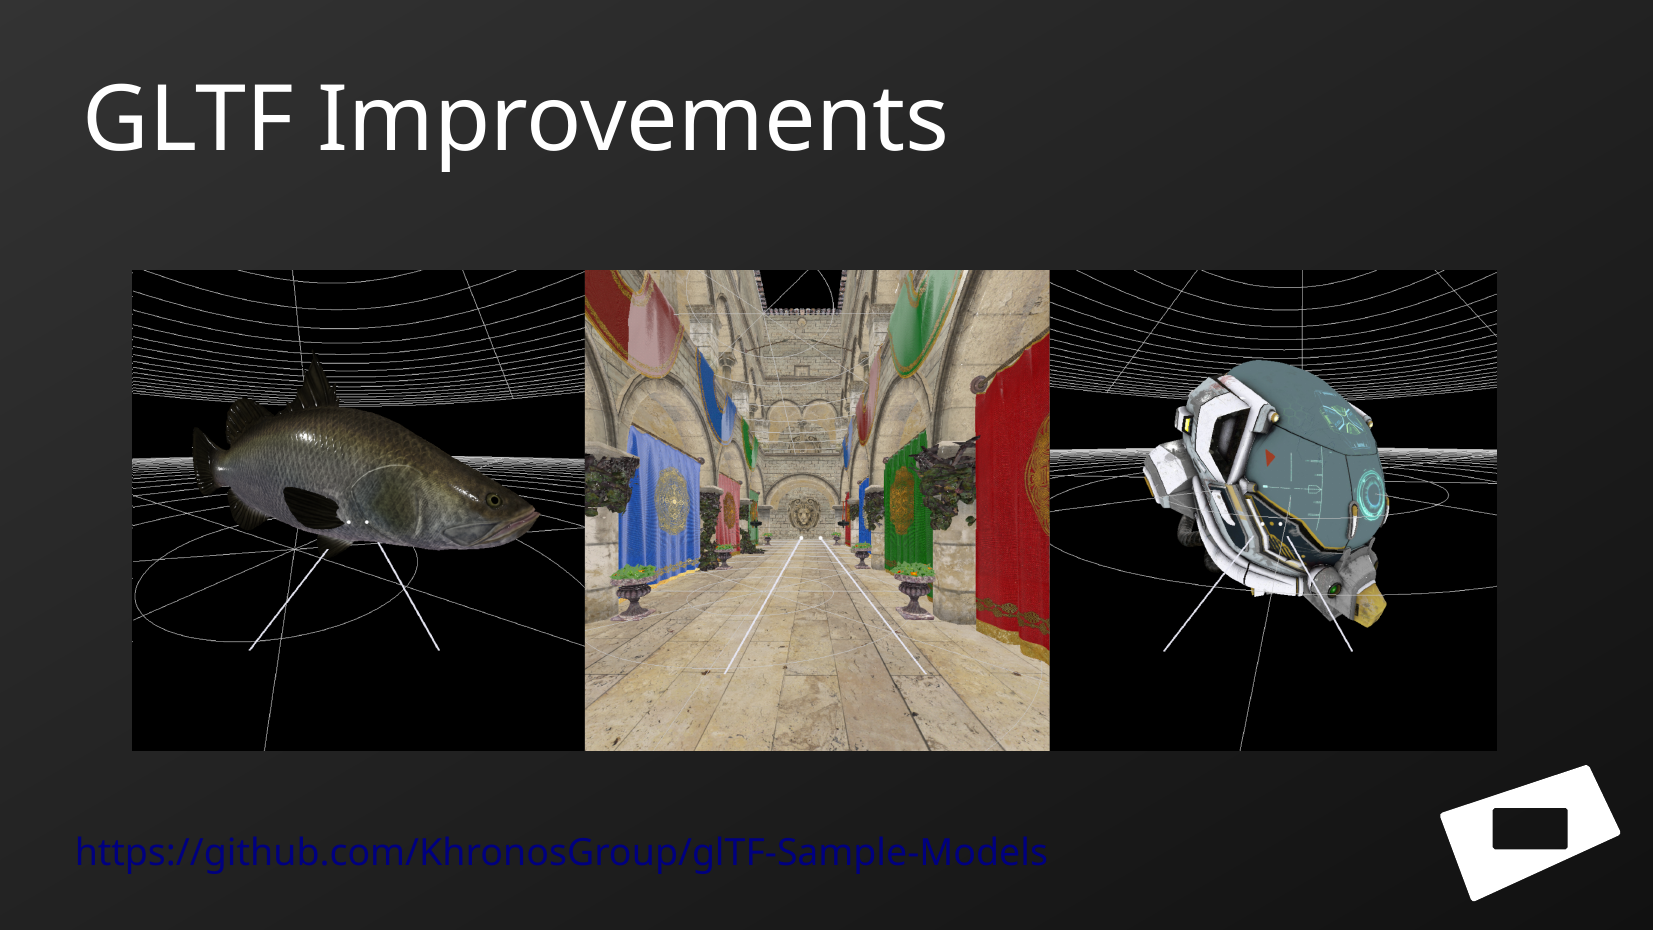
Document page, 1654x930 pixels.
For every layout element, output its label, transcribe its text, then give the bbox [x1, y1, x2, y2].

text_box https://github.com/KhronosGroup/glTF-Sample-Models [60, 818, 1069, 901]
picture [132, 270, 1497, 751]
title GLTF Improvements [82, 37, 1571, 193]
picture [1440, 765, 1621, 902]
